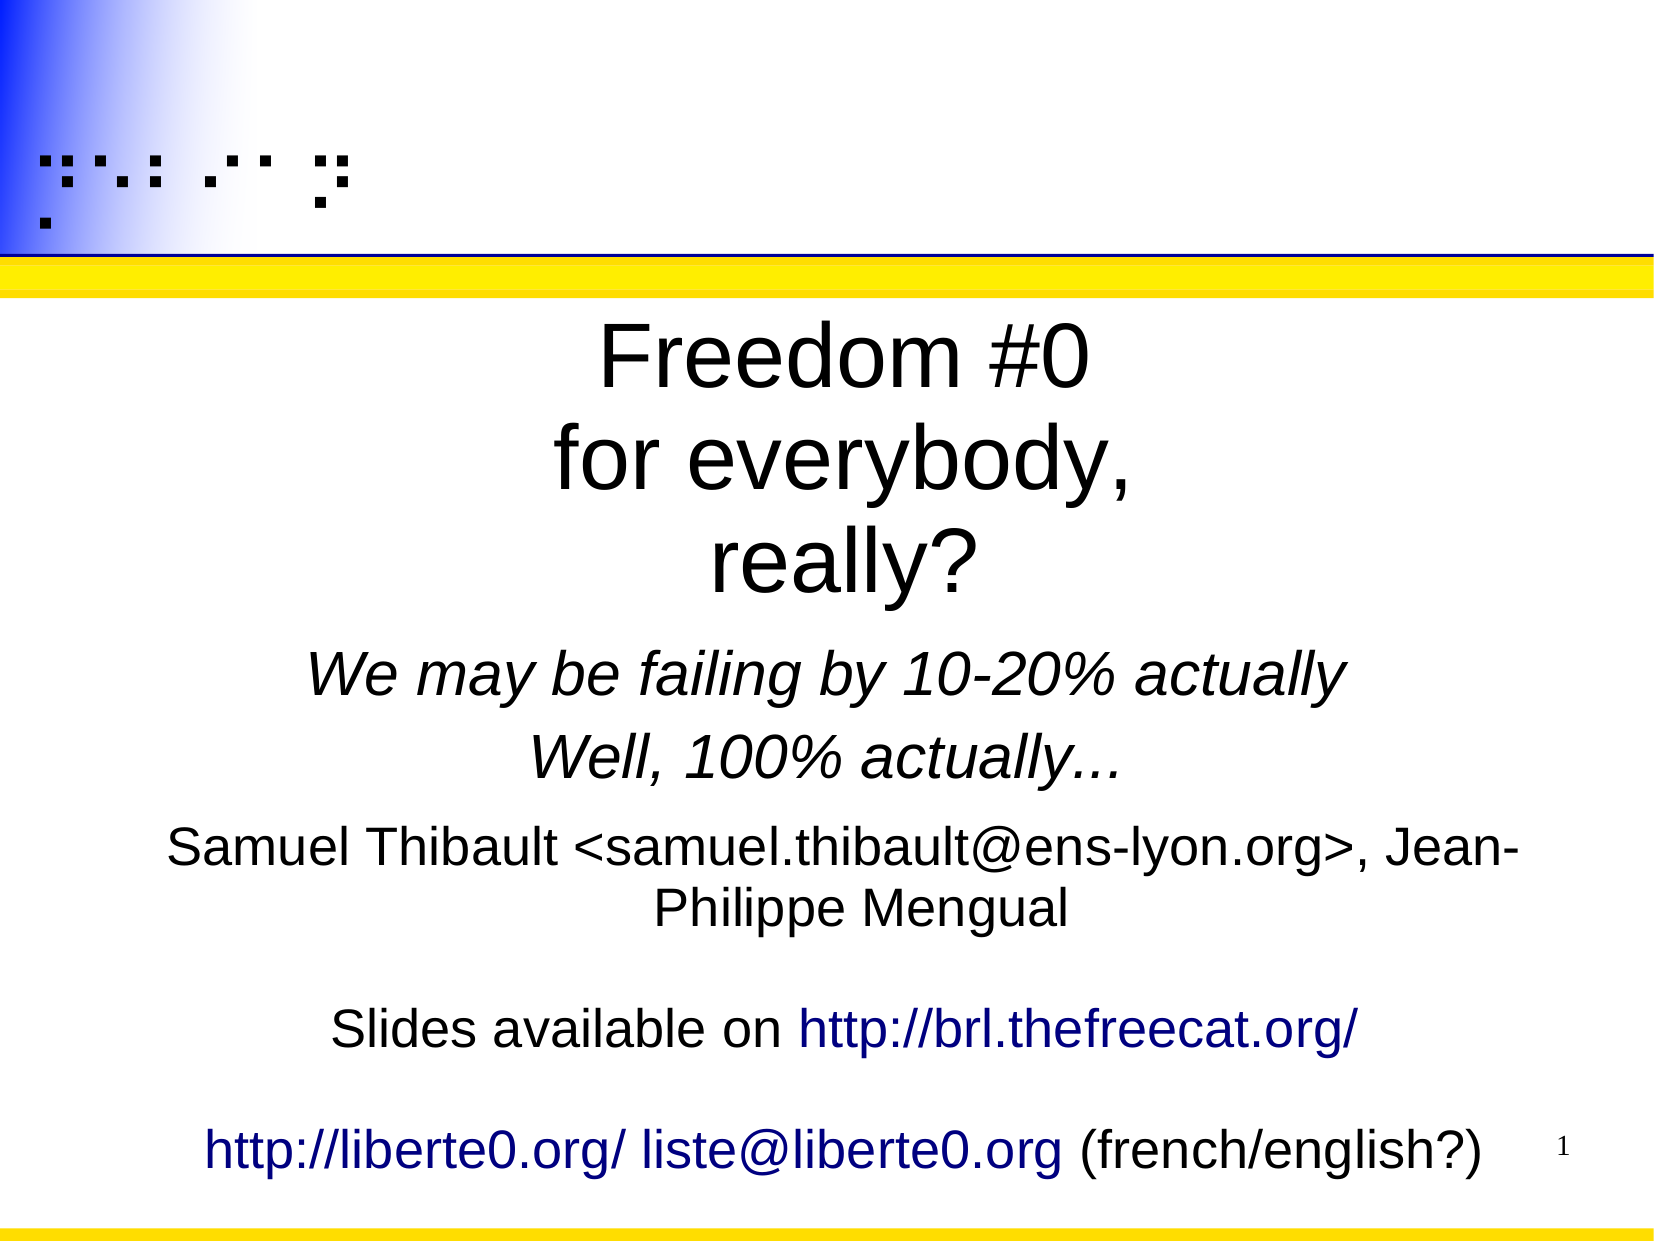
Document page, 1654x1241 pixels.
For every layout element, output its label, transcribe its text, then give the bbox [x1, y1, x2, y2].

subtitle Freedom #0 for everybody, really? Samuel Thibault <samuel.thibault@ens-lyon.org>, Jean-Philippe Mengual Slides available on http://brl.thefreecat.org/ http://liberte0.org/ liste@liberte0.org (french/english?) [82, 243, 1571, 1180]
text_box Well, 100% actually... [513, 714, 1141, 800]
text_box We may be failing by 10-20% actually [291, 631, 1363, 717]
